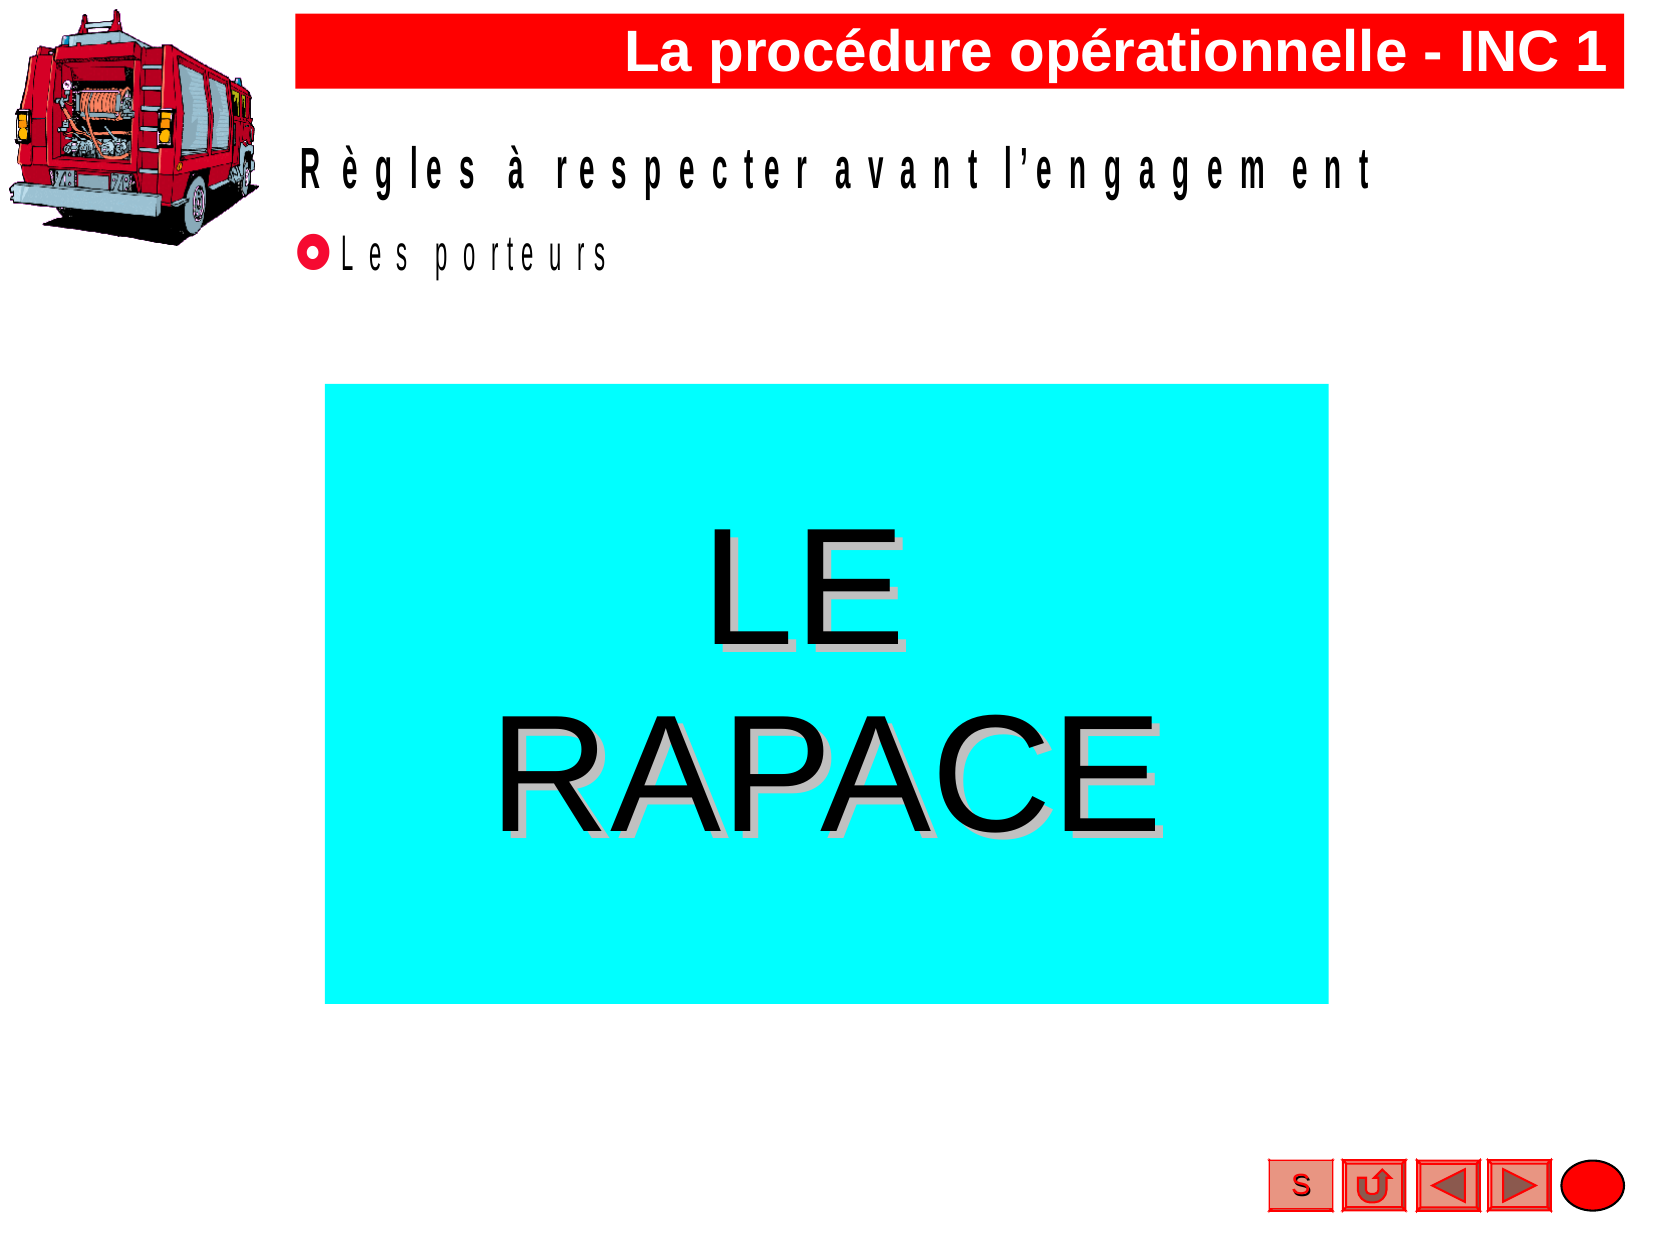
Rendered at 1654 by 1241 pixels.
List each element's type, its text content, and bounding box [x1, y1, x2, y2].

picture [8, 8, 260, 246]
text_box LE RAPACE [324, 383, 1329, 1004]
picture [265, 113, 1417, 312]
text_box La procédure opérationnelle - INC 1 [295, 13, 1625, 89]
text_box [1561, 1160, 1625, 1211]
